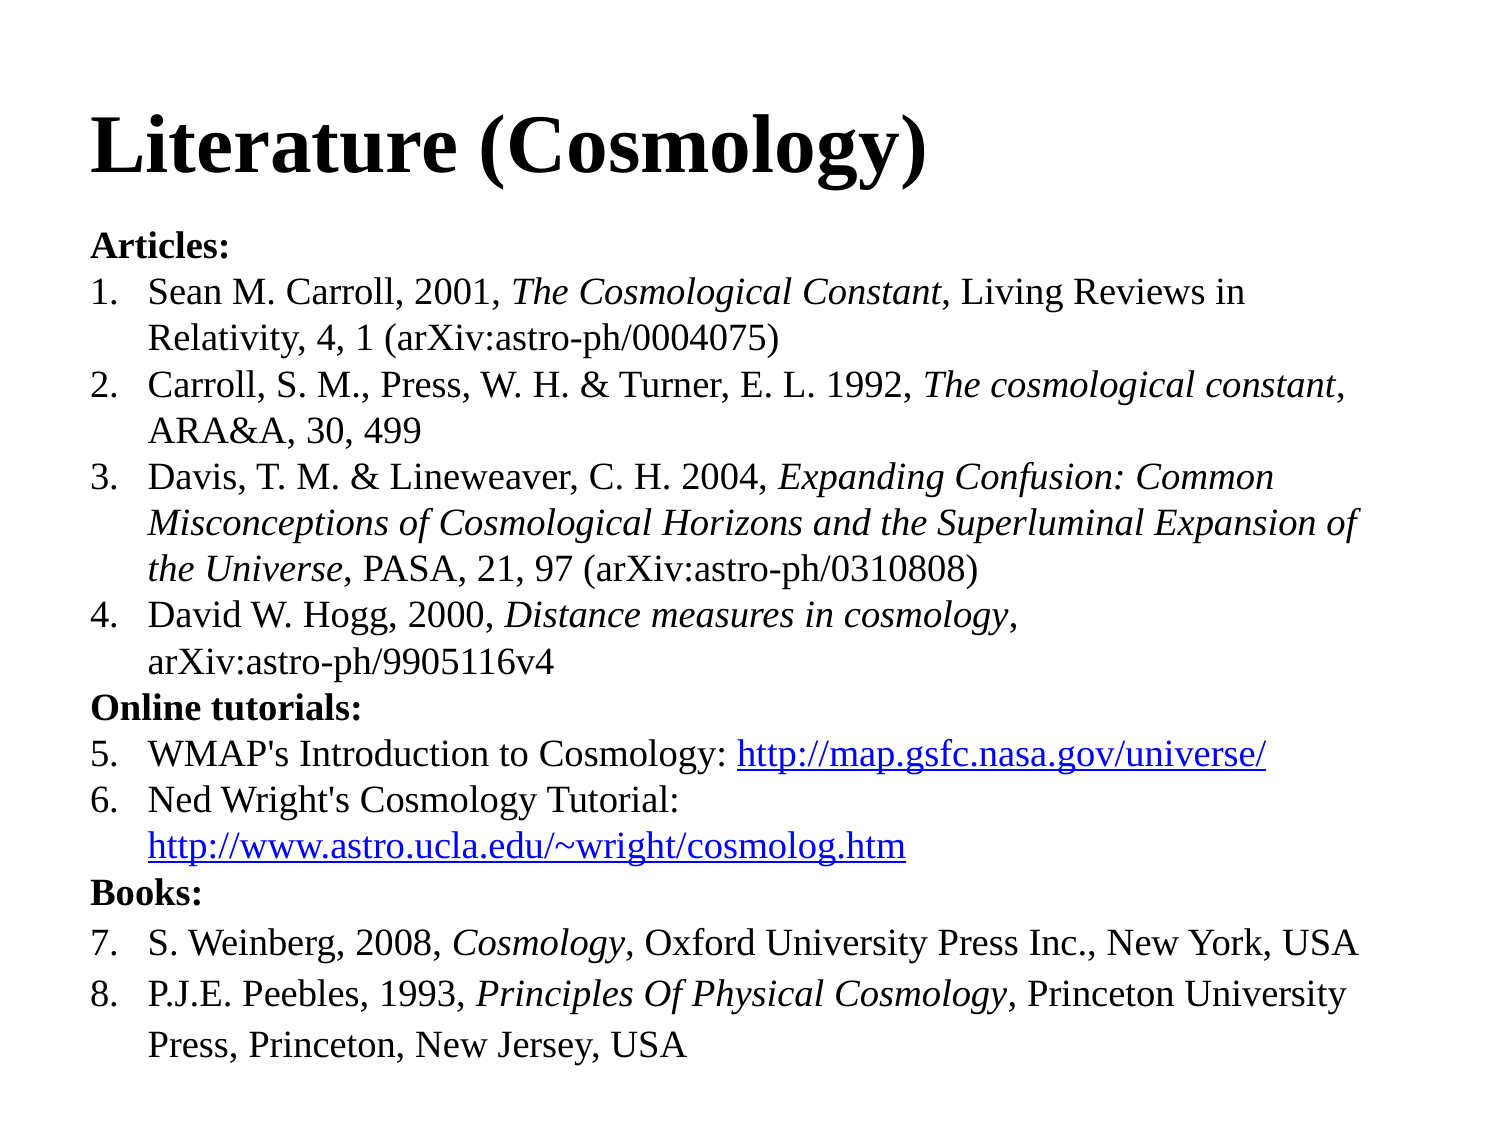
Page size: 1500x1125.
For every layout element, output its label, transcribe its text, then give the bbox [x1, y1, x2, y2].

title Literature (Cosmology) [75, 45, 1425, 212]
list Articles: Sean M. Carroll, 2001, The Cosmological Constant, Living Reviews in Relativity, 4, 1 (arXiv:astro-ph/0004075) Carroll, S. M., Press, W. H. & Turner, E. L. 1992, The cosmological constant, ARA&A, 30, 499 Davis, T. M. & Lineweaver, C. H. 2004, Expanding Confusion: Common Misconceptions of Cosmological Horizons and the Superluminal Expansion of the Universe, PASA, 21, 97 (arXiv:astro-ph/0310808) David W. Hogg, 2000, Distance measures in cosmology, arXiv:astro-ph/9905116v4 Online tutorials: WMAP's Introduction to Cosmology: http://map.gsfc.nasa.gov/universe/ Ned Wright's Cosmology Tutorial: http://www.astro.ucla.edu/~wright/cosmolog.htm Books: S. Weinberg, 2008, Cosmology, Oxford University Press Inc., New York, USA P.J.E. Peebles, 1993, Principles Of Physical Cosmology, Princeton University Press, Princeton, New Jersey, USA [75, 212, 1425, 1088]
